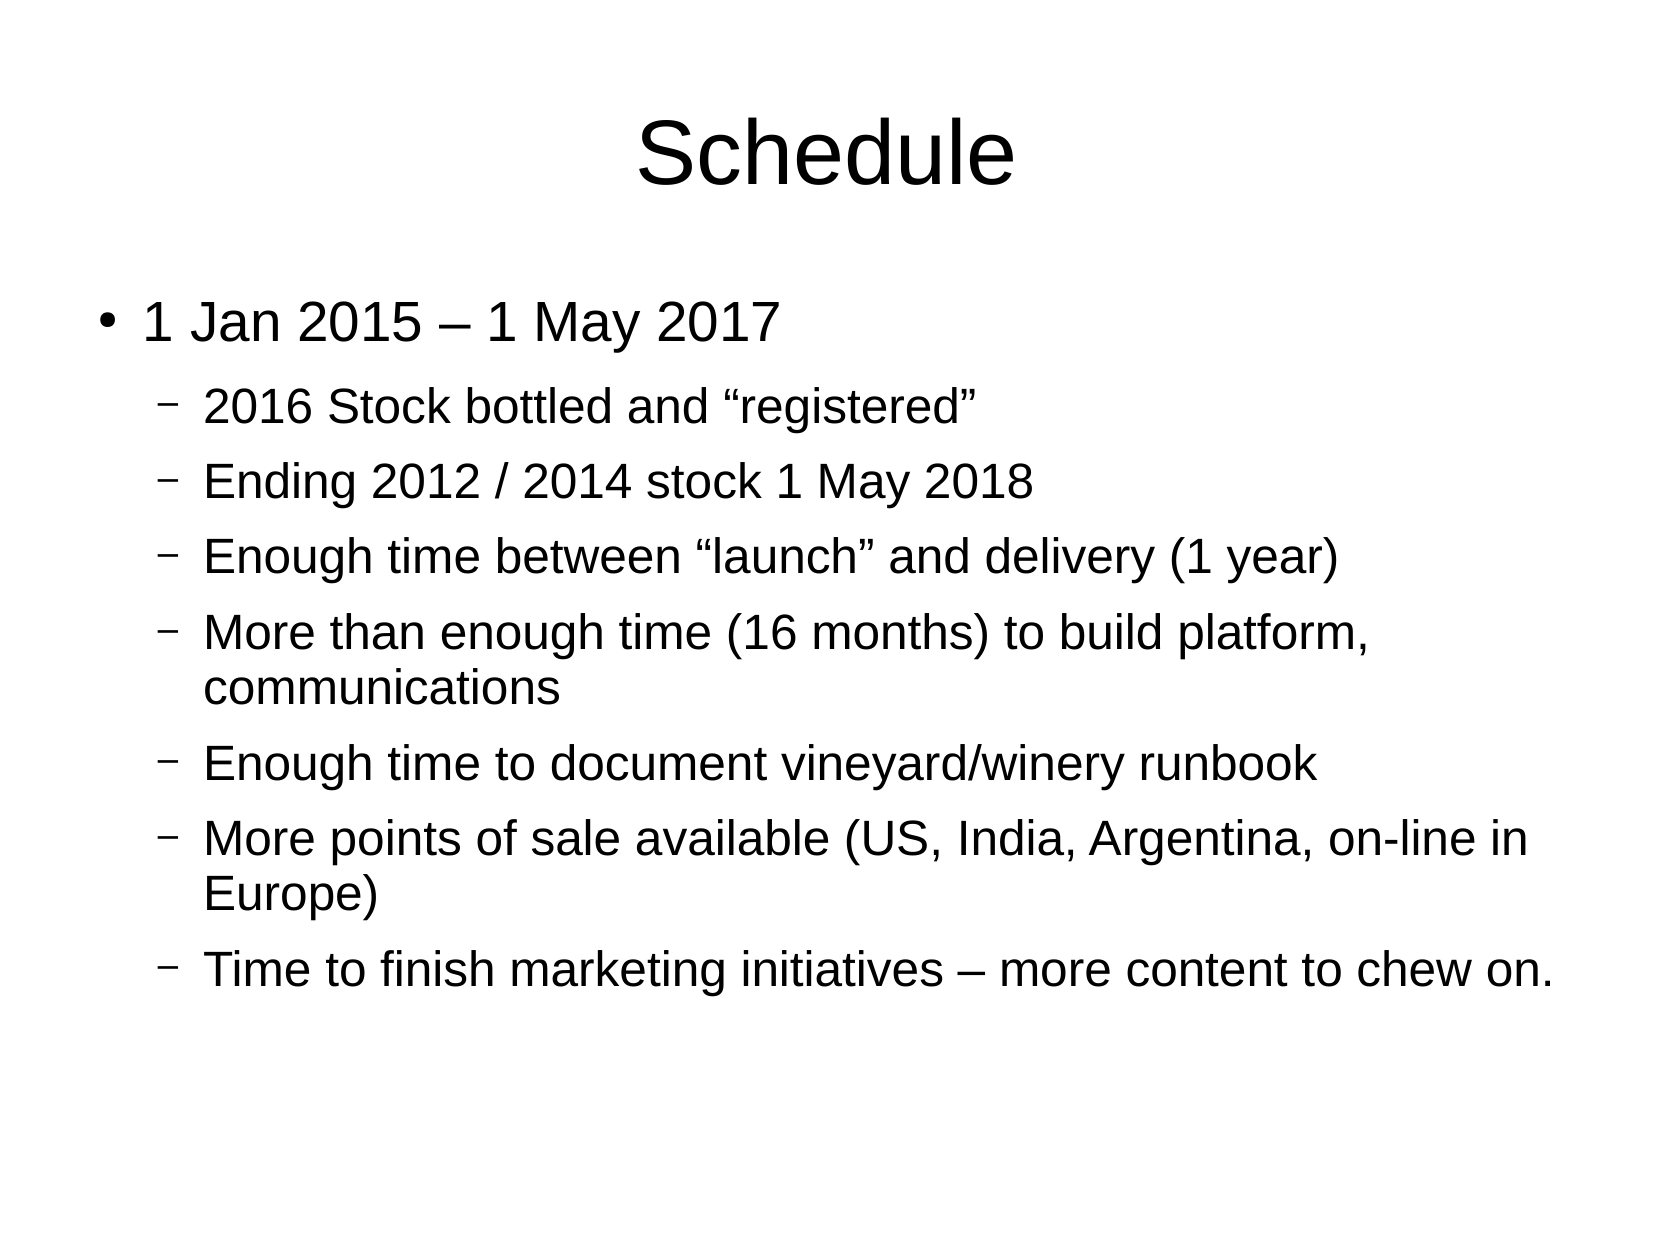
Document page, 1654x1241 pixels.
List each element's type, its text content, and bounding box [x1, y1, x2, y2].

title Schedule [82, 49, 1571, 257]
list 1 Jan 2015 – 1 May 2017 2016 Stock bottled and “registered” Ending 2012 / 2014 stock 1 May 2018 Enough time between “launch” and delivery (1 year) More than enough time (16 months) to build platform, communications Enough time to document vineyard/winery runbook More points of sale available (US, India, Argentina, on-line in Europe) Time to finish marketing initiatives – more content to chew on. [82, 290, 1571, 1010]
